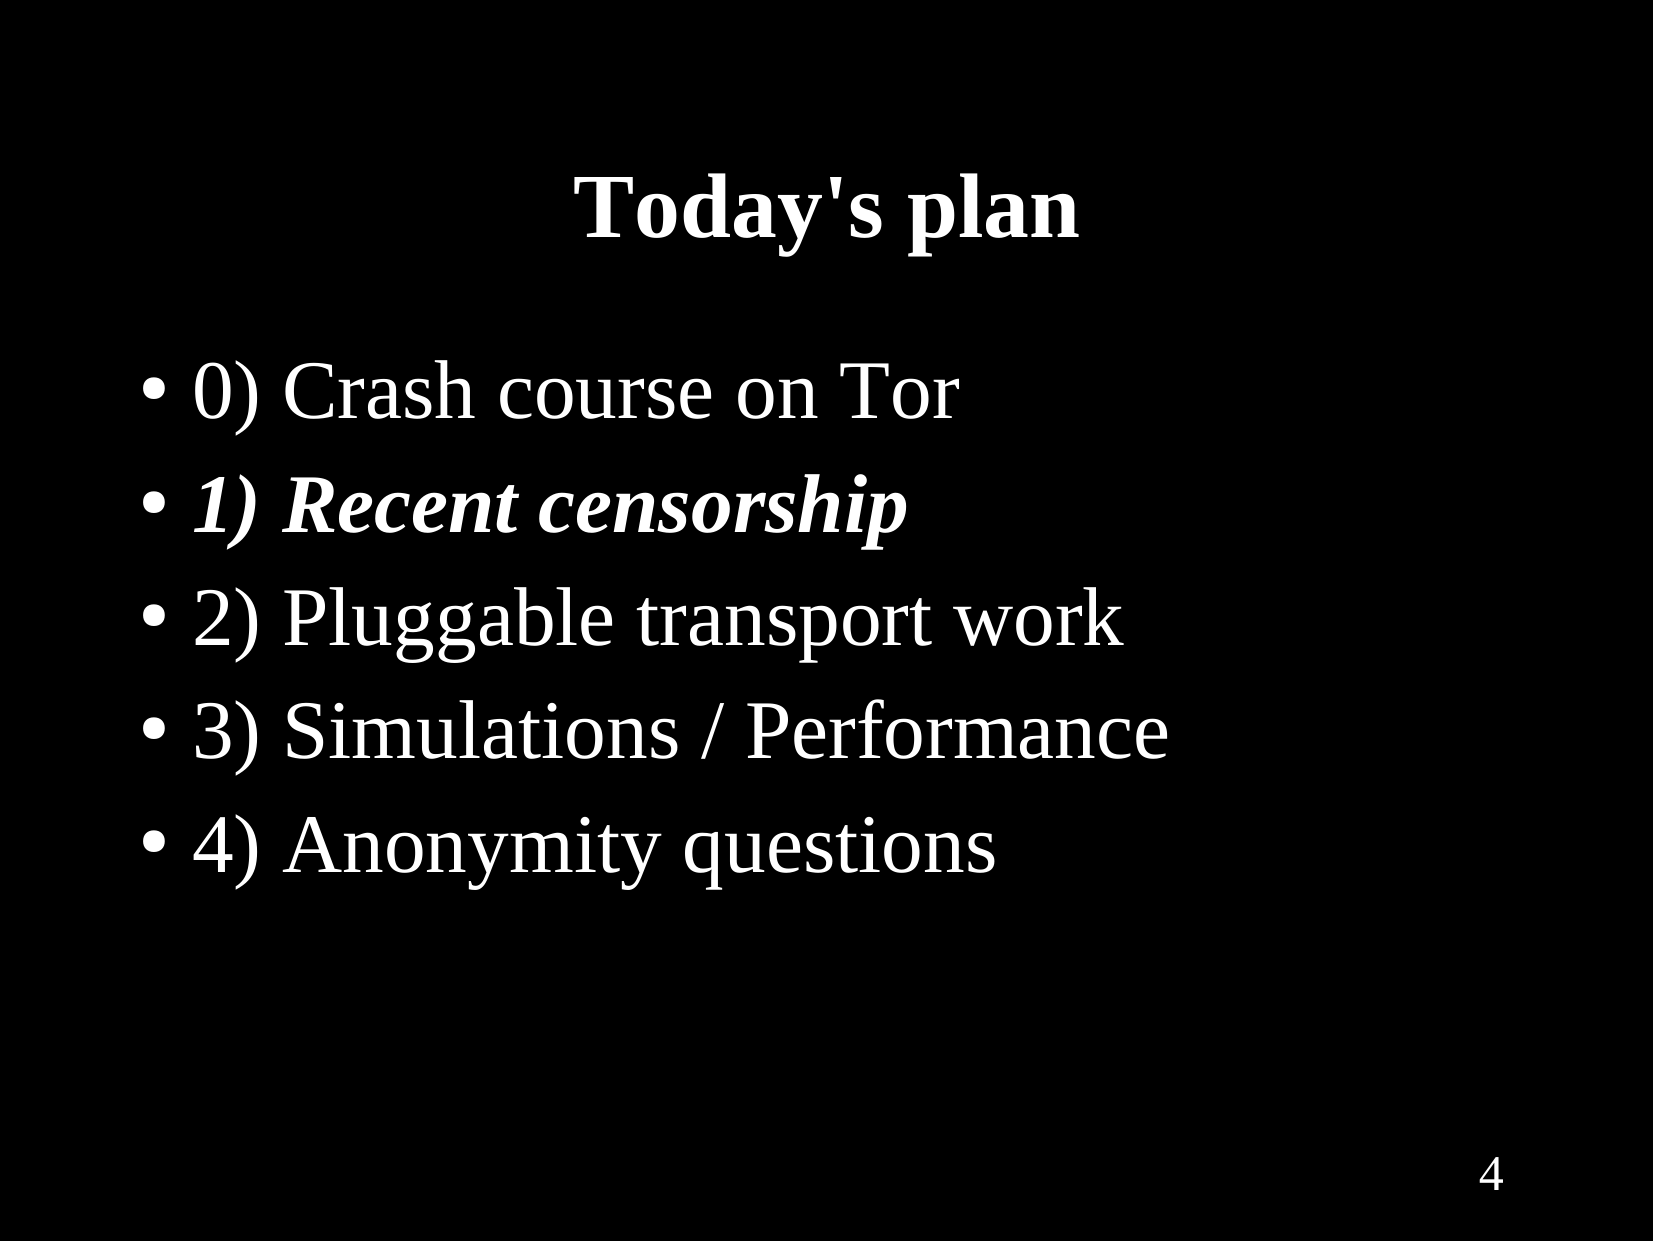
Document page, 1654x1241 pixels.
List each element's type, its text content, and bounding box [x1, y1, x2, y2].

list 0) Crash course on Tor 1) Recent censorship 2) Pluggable transport work 3) Simulations / Performance 4) Anonymity questions [121, 344, 1534, 1127]
title Today's plan [121, 102, 1534, 311]
